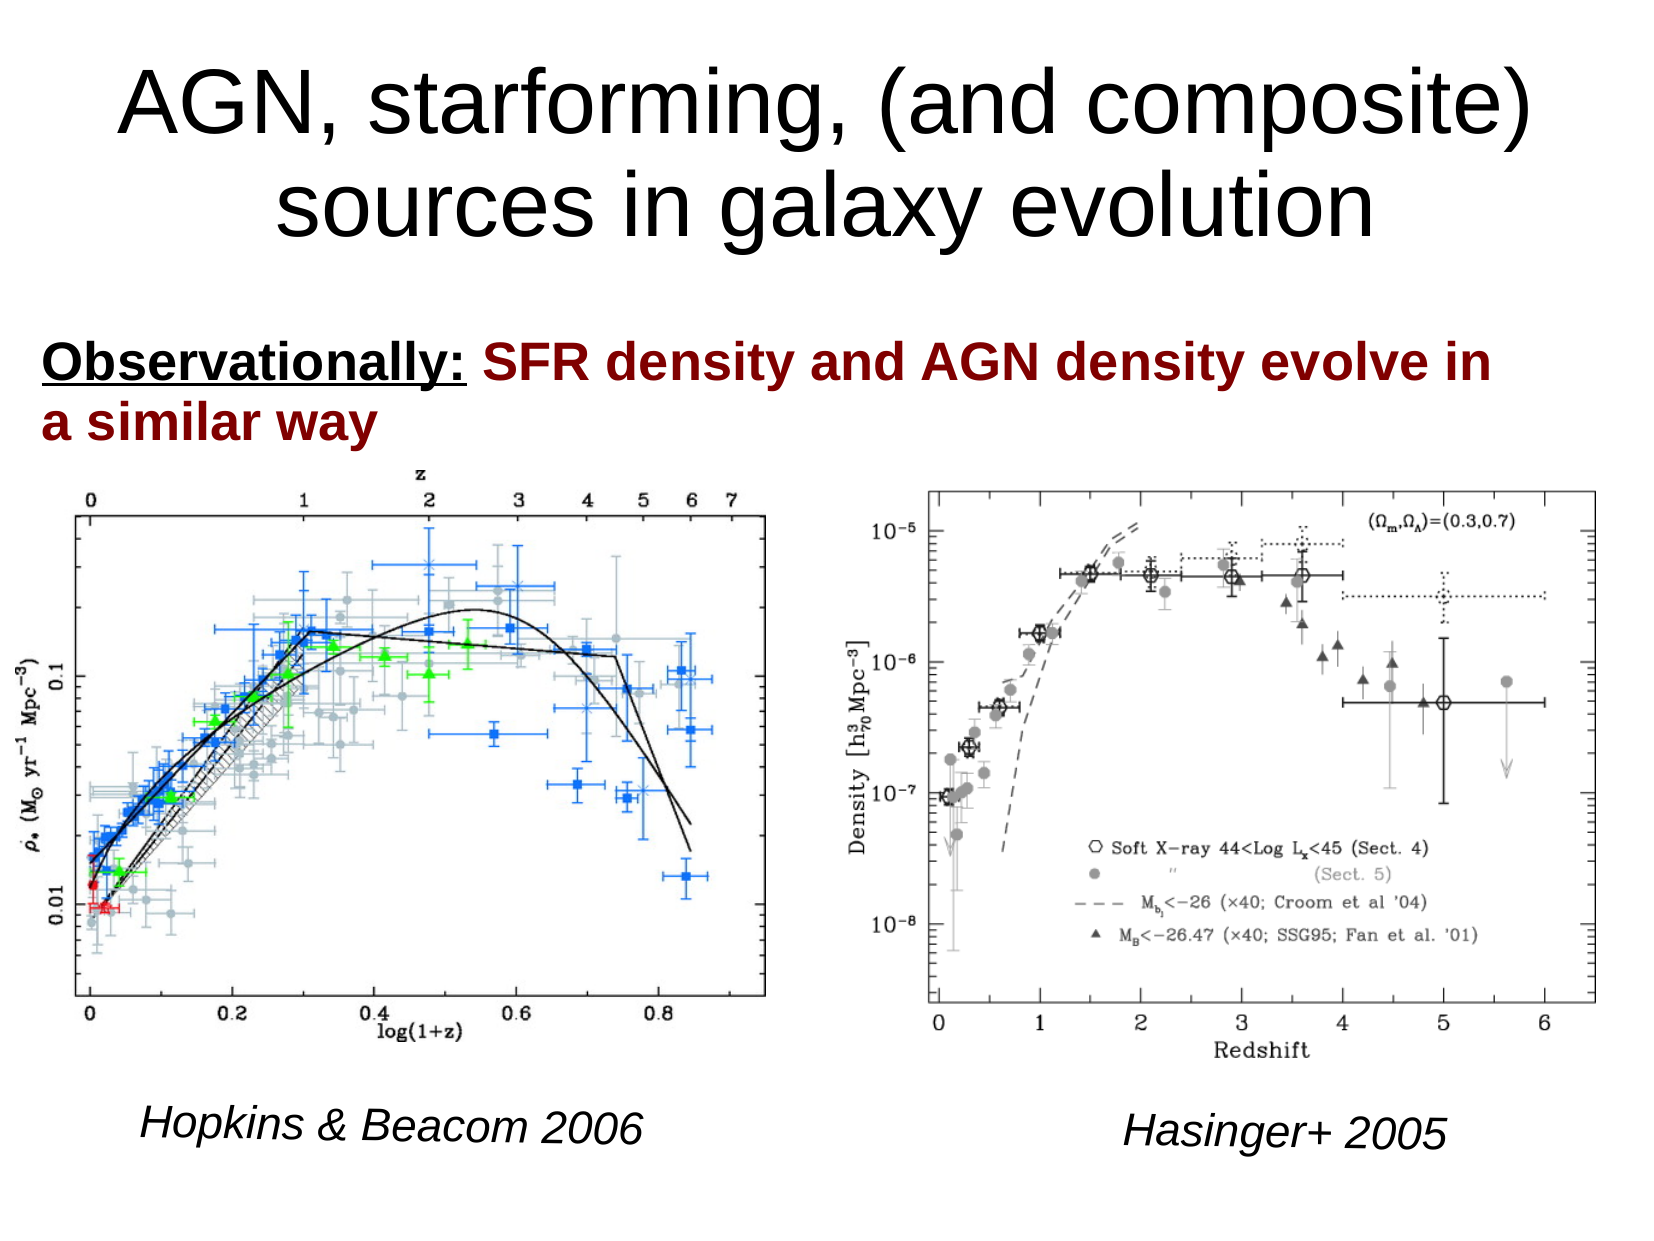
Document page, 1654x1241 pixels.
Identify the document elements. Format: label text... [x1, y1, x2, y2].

picture [15, 470, 766, 1043]
picture [845, 490, 1596, 1058]
text_box Observationally: SFR density and AGN density evolve in a similar way [26, 323, 1553, 547]
text_box Hopkins & Beacom 2006 [124, 1088, 660, 1163]
text_box Hasinger+ 2005 [1107, 1096, 1463, 1169]
title AGN, starforming, (and composite) sources in galaxy evolution [82, 49, 1571, 257]
